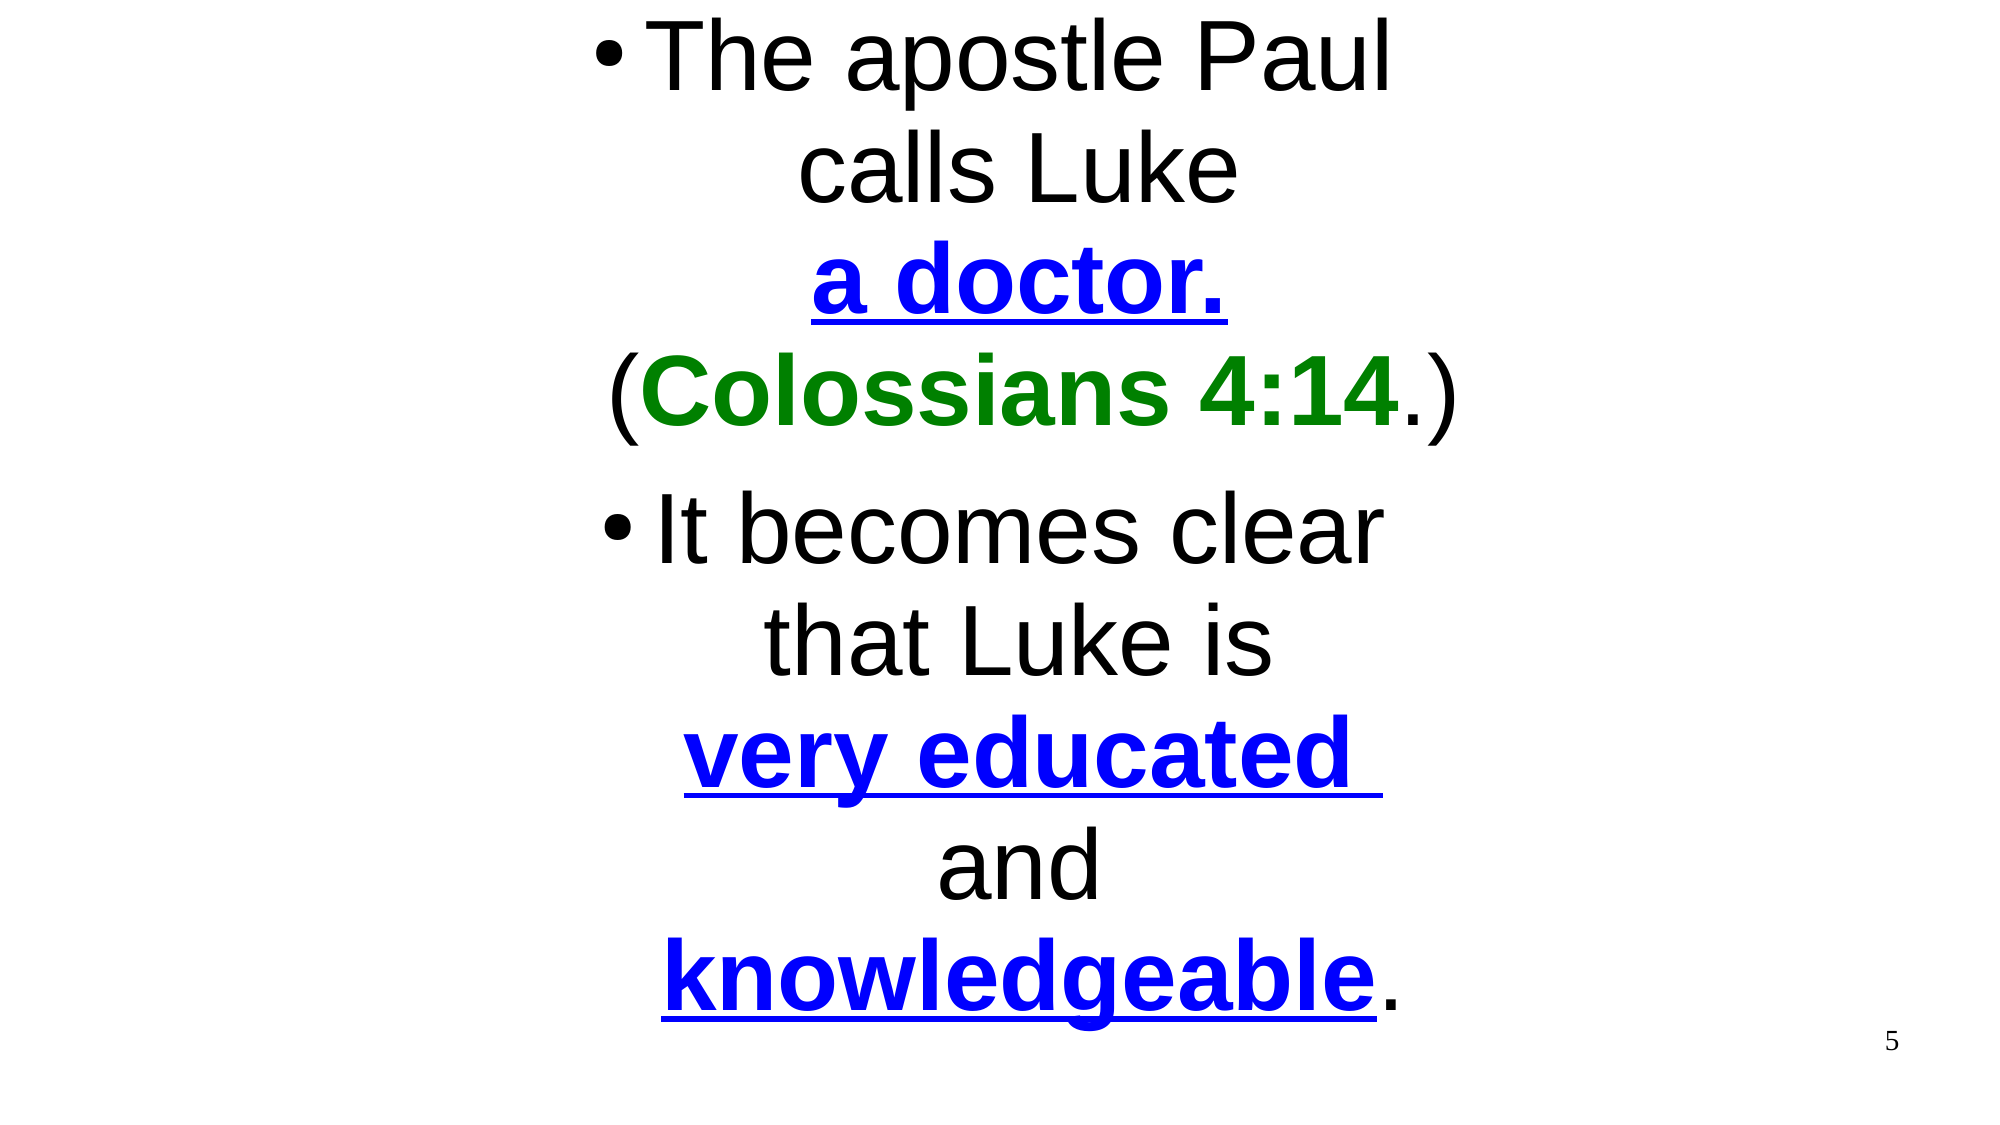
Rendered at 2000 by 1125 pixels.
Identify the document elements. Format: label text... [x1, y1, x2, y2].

list The apostle Paul calls Luke a doctor. (Colossians 4:14.) It becomes clear that Luke is very educated and knowledgeable. [0, 0, 1996, 1123]
